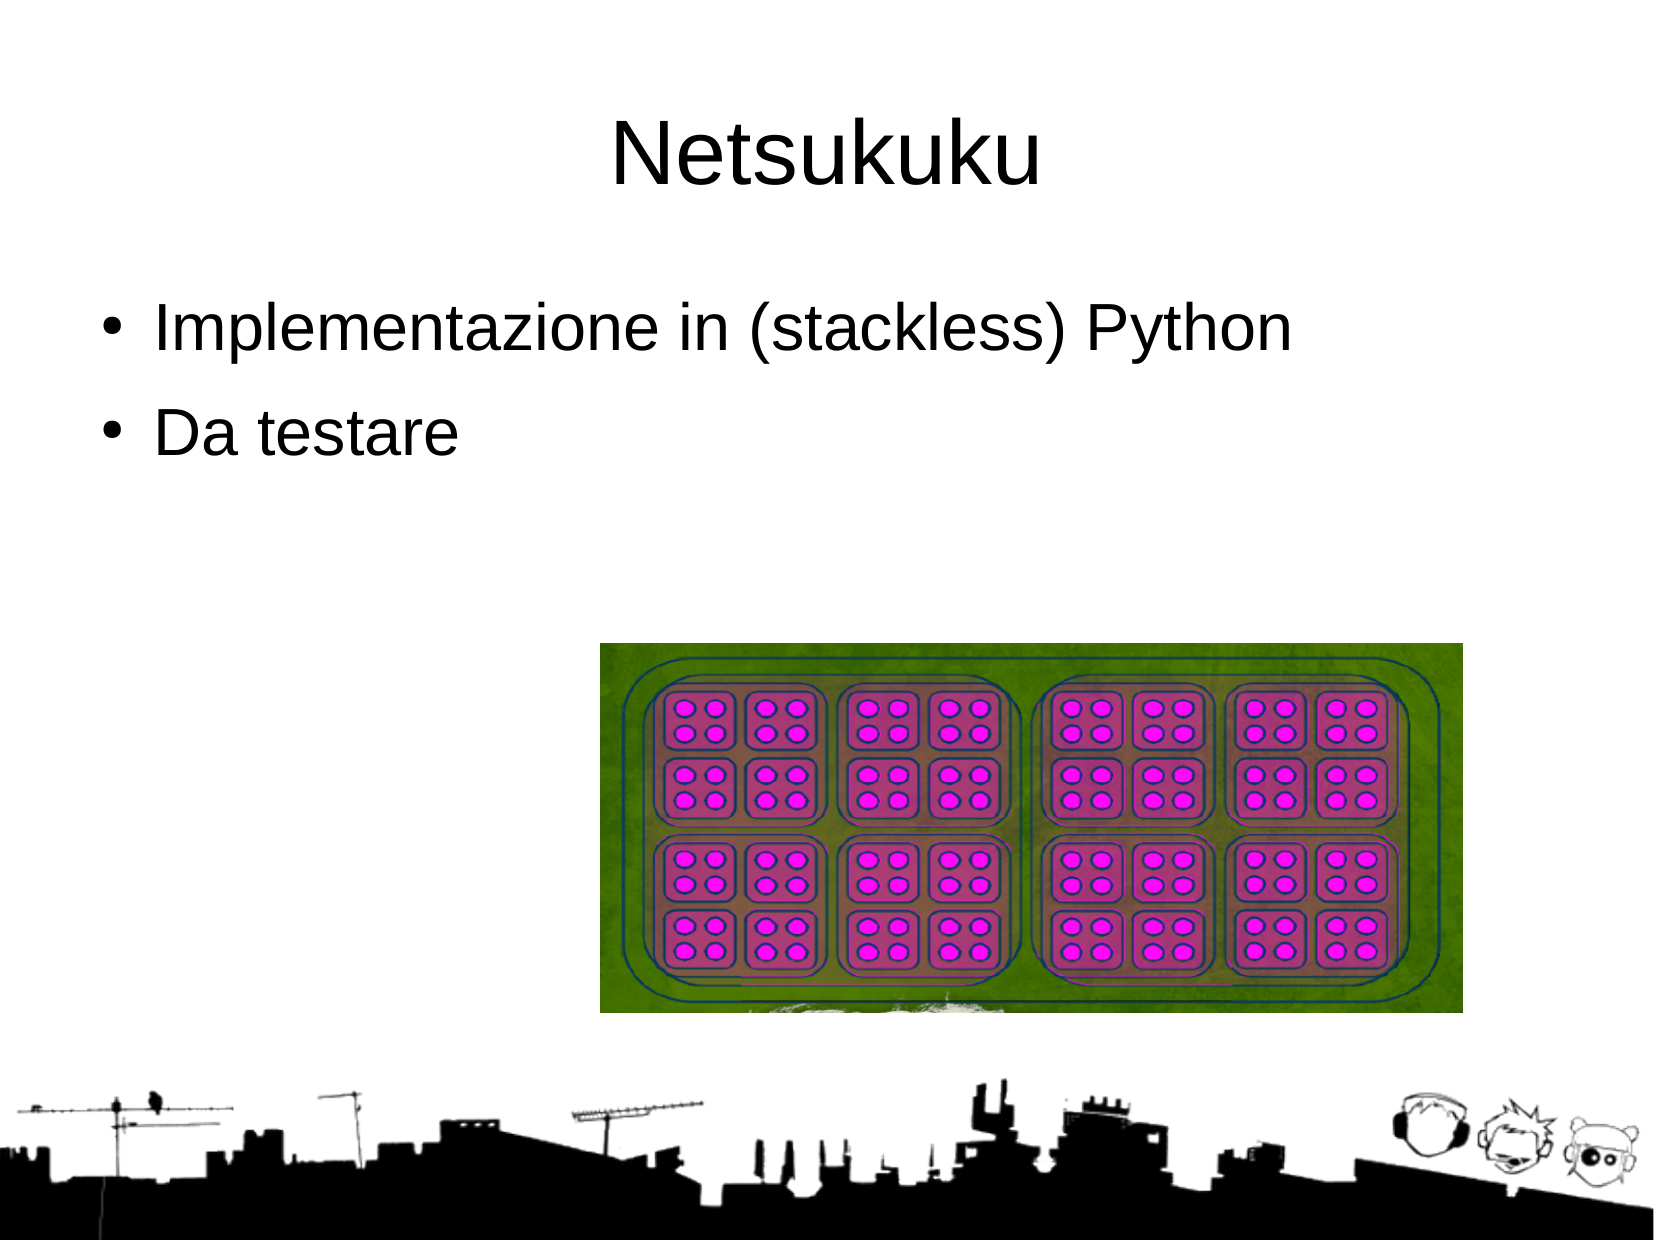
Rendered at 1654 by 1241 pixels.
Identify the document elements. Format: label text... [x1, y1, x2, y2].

list Implementazione in (stackless) Python Da testare [82, 290, 1571, 1094]
picture [600, 643, 1463, 1013]
picture [0, 1077, 1654, 1240]
title Netsukuku [82, 56, 1571, 250]
